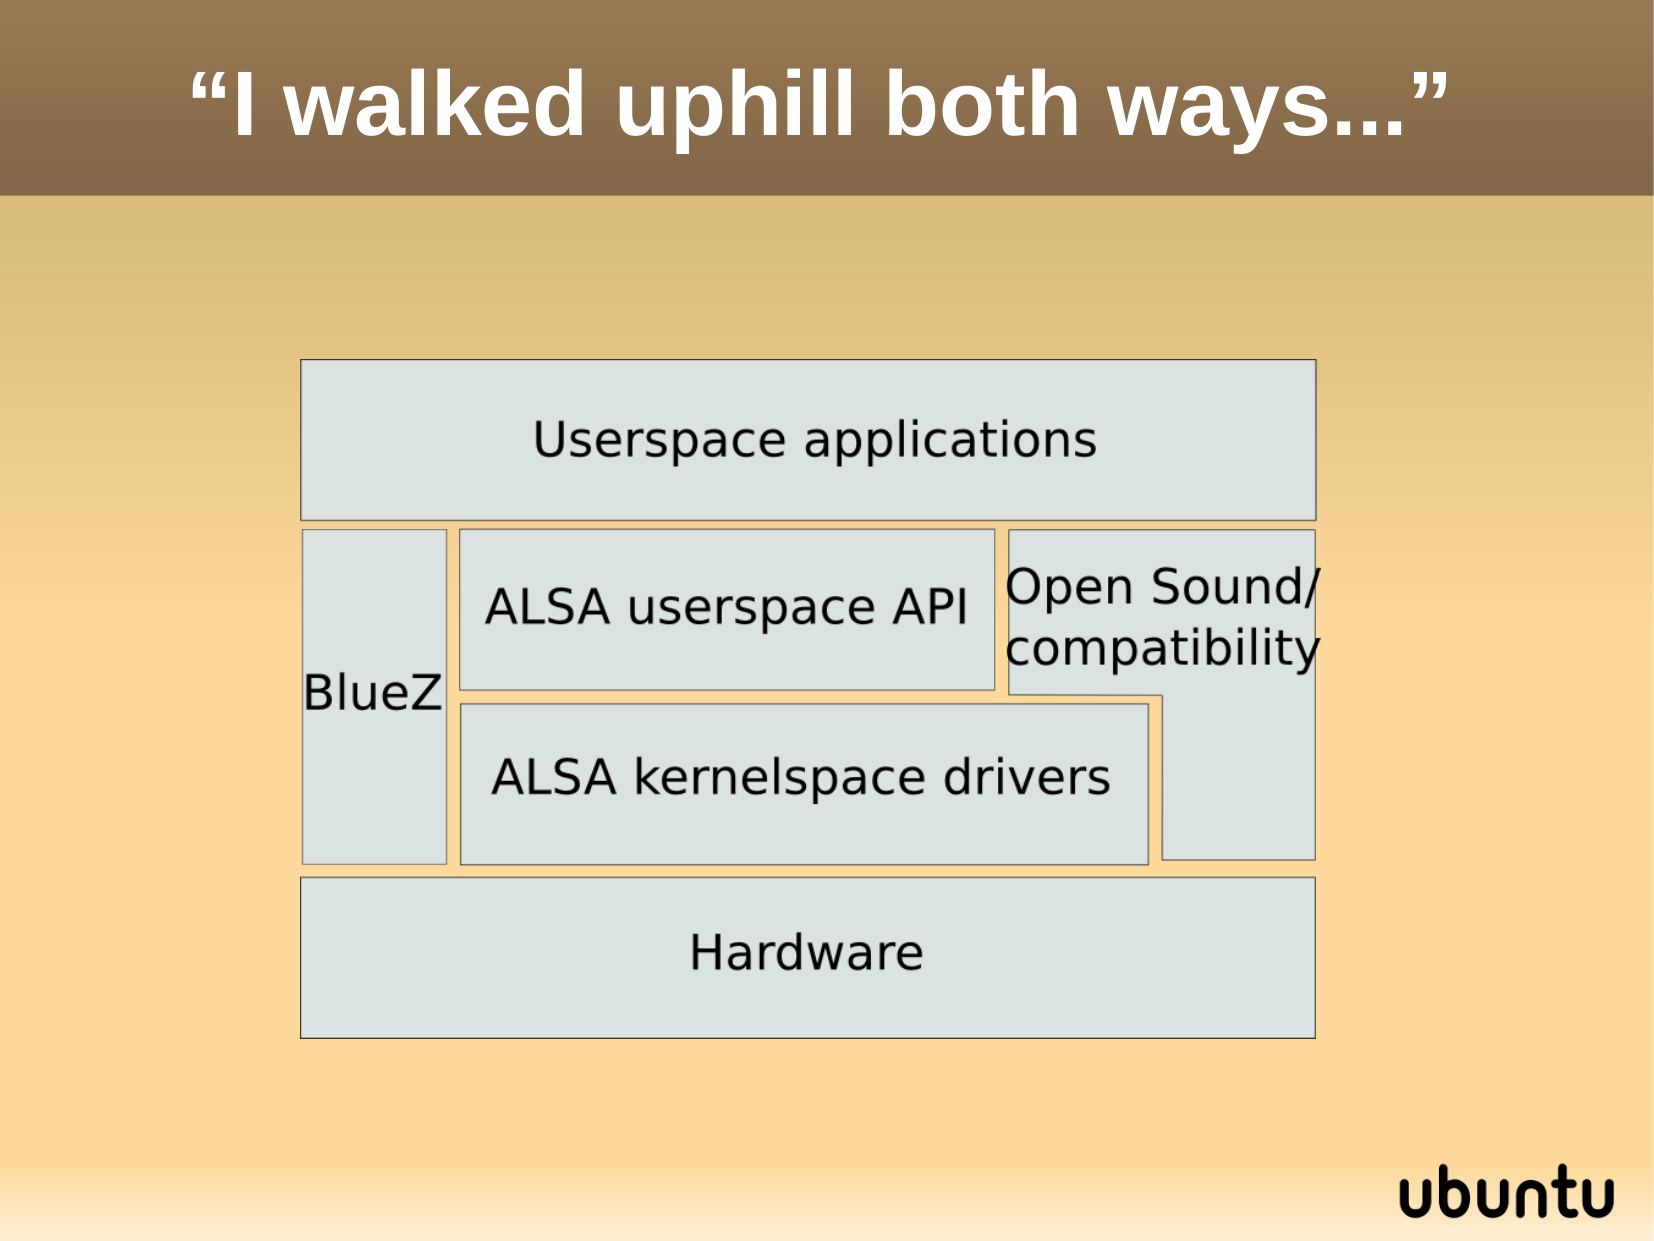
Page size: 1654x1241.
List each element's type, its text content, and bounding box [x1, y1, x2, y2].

title “I walked uphill both ways...” [76, 0, 1565, 208]
picture [0, 0, 1654, 1241]
